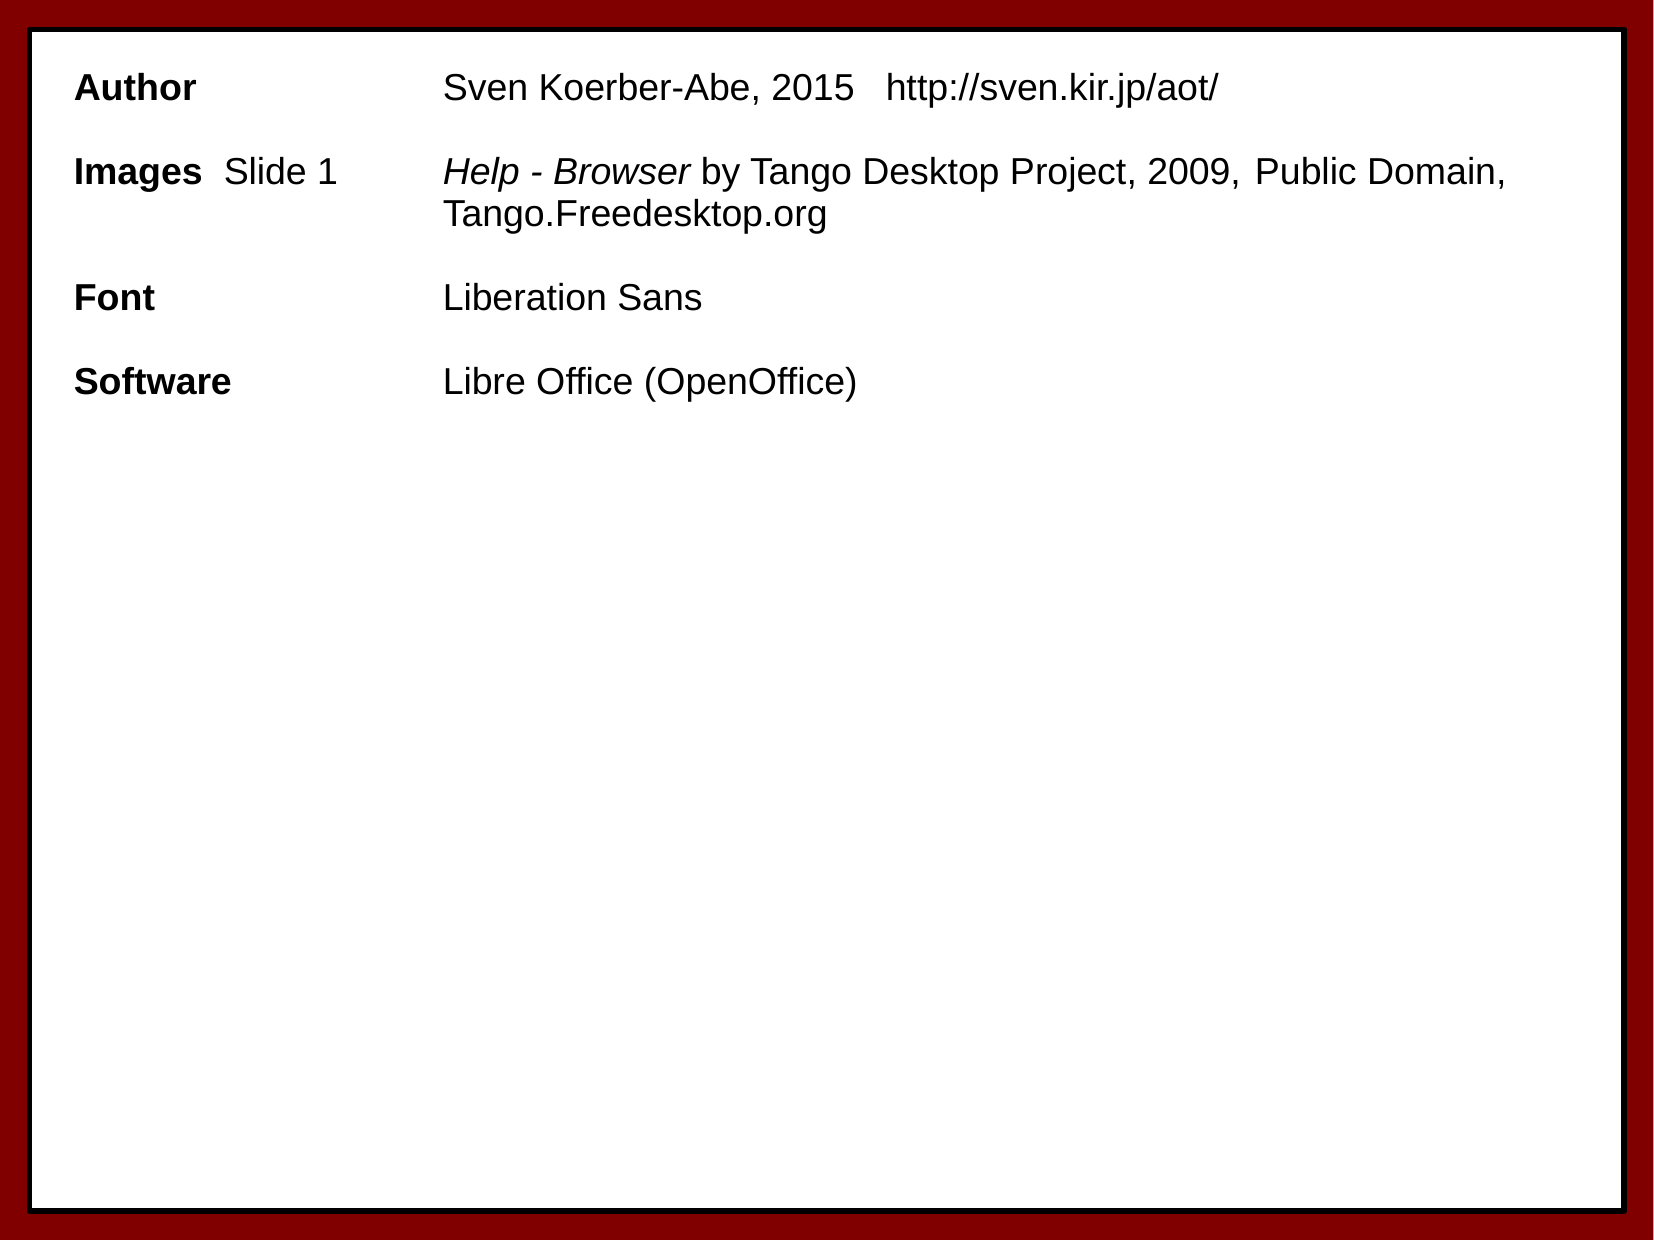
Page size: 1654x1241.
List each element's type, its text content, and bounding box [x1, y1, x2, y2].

text_box Author Sven Koerber-Abe, 2015 http://sven.kir.jp/aot/ Images Slide 1 Help - Browser by Tango Desktop Project, 2009, Public Domain, Tango.Freedesktop.org Font Liberation Sans Software Libre Office (OpenOffice) [59, 59, 1595, 558]
text_box [29, 29, 1625, 1211]
